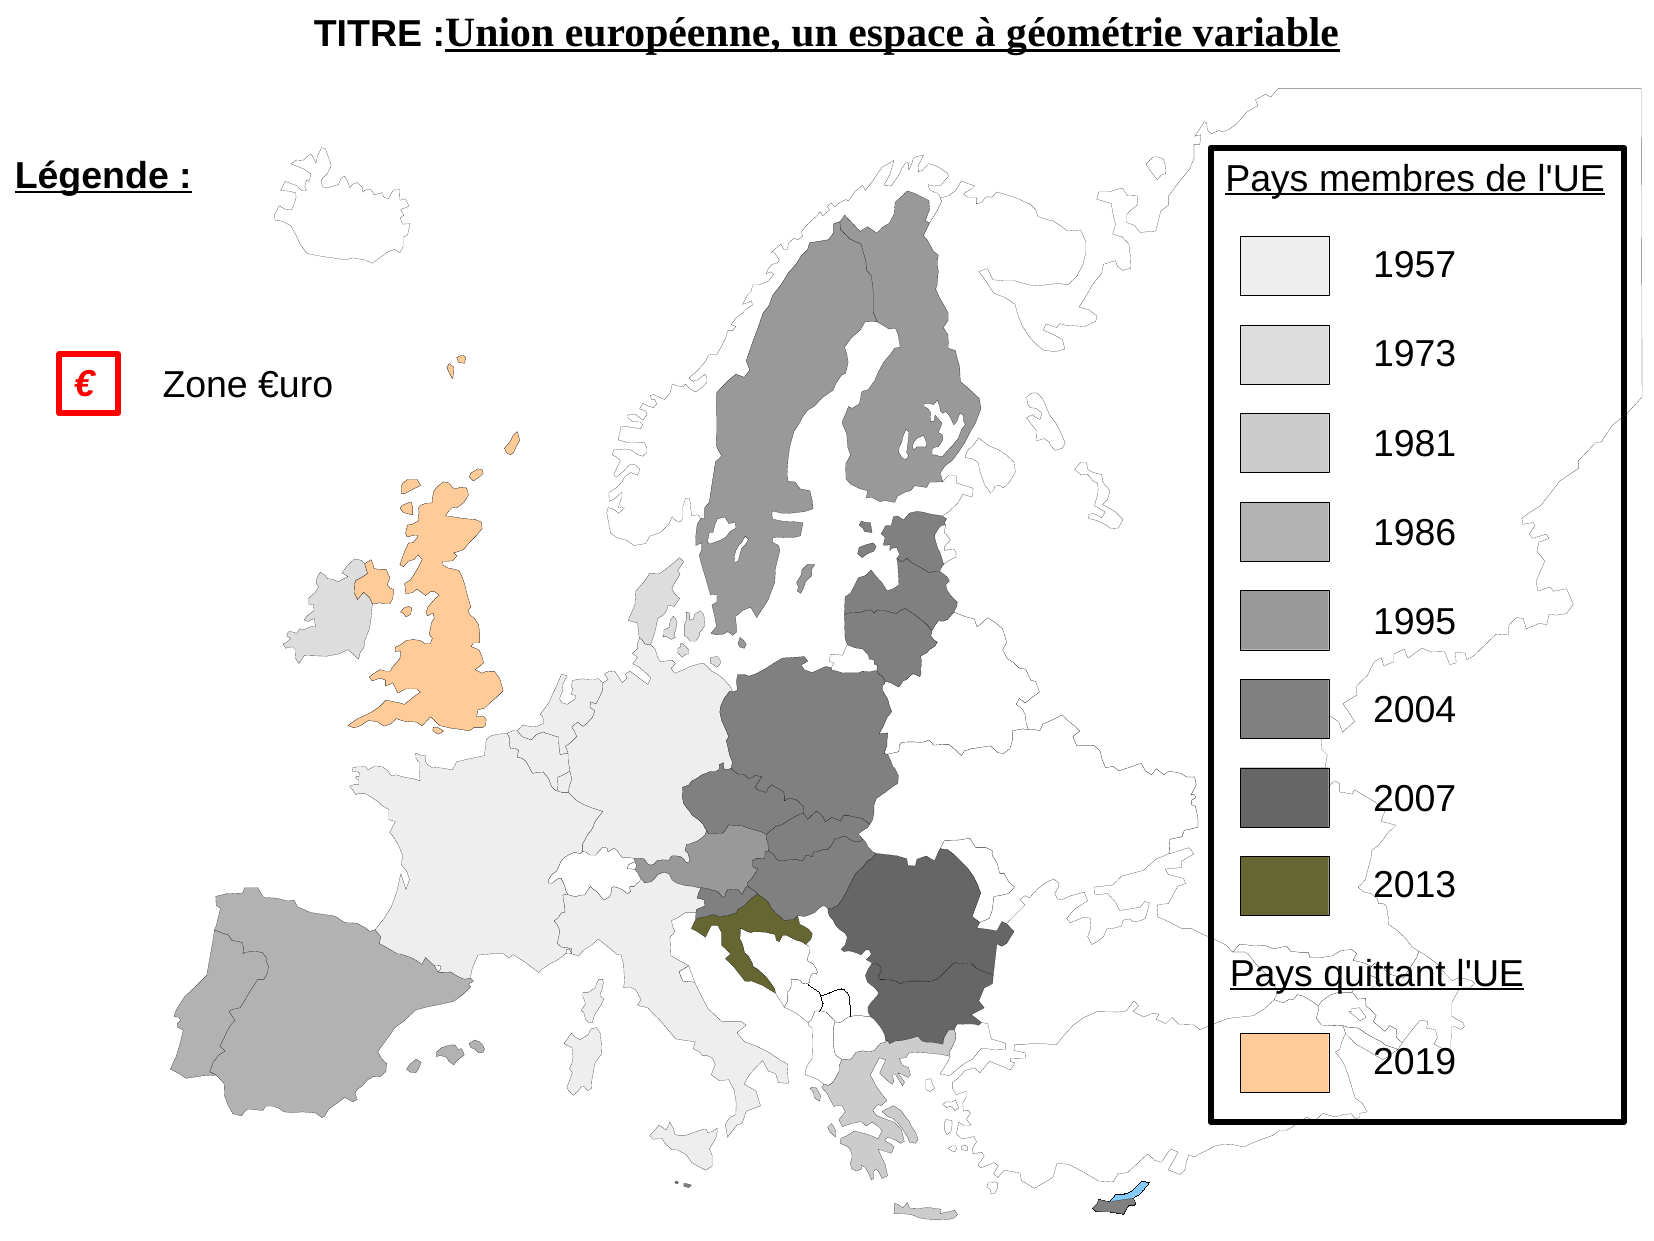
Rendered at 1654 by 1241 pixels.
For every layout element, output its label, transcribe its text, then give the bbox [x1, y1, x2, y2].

text_box [400, 606, 412, 617]
text_box [894, 1202, 958, 1220]
text_box [952, 1000, 1296, 1189]
text_box [1426, 650, 1480, 665]
text_box 1986 [1358, 504, 1536, 562]
text_box € [59, 355, 110, 414]
text_box Pays membres de l'UE [1210, 149, 1625, 207]
text_box [432, 727, 444, 735]
text_box [827, 1123, 836, 1138]
text_box 2019 [1358, 1033, 1536, 1091]
text_box [961, 1144, 968, 1151]
text_box 1973 [1358, 324, 1536, 382]
text_box [684, 610, 705, 642]
text_box [683, 1183, 692, 1188]
text_box [662, 616, 677, 640]
text_box [274, 147, 411, 264]
text_box [469, 468, 484, 481]
text_box 2004 [1358, 681, 1536, 739]
text_box [796, 564, 815, 594]
text_box [948, 1145, 957, 1152]
text_box [1214, 207, 1621, 944]
text_box [283, 558, 394, 664]
text_box [649, 1121, 718, 1171]
text_box Zone €uro [147, 356, 348, 414]
text_box 2013 [1358, 856, 1536, 914]
text_box [446, 363, 454, 379]
text_box TITRE :Union européenne, un espace à géométrie variable [88, 2, 1565, 65]
text_box [581, 979, 604, 1024]
text_box [400, 501, 413, 515]
text_box [1214, 1002, 1465, 1119]
text_box [942, 1099, 959, 1111]
text_box [925, 1078, 935, 1092]
text_box [809, 1087, 821, 1101]
text_box [1404, 650, 1420, 659]
text_box Légende : [0, 147, 237, 206]
text_box [737, 637, 747, 649]
text_box [170, 88, 1643, 1180]
text_box [944, 1119, 953, 1135]
text_box [401, 479, 421, 494]
text_box [468, 1039, 485, 1053]
text_box [1145, 156, 1166, 180]
text_box [857, 542, 877, 558]
text_box 2007 [1358, 769, 1536, 827]
text_box [986, 1181, 998, 1194]
text_box [1092, 1181, 1150, 1215]
text_box [436, 1044, 465, 1065]
text_box [348, 481, 504, 731]
text_box Pays quittant l'UE [1215, 944, 1625, 1002]
text_box [563, 1027, 602, 1096]
text_box [504, 431, 520, 455]
text_box [456, 355, 466, 364]
text_box [859, 521, 873, 533]
text_box [710, 656, 721, 668]
text_box [677, 643, 689, 658]
text_box 1957 [1358, 236, 1536, 294]
text_box 1995 [1358, 592, 1536, 650]
text_box [406, 1059, 422, 1073]
text_box 1981 [1358, 415, 1536, 473]
